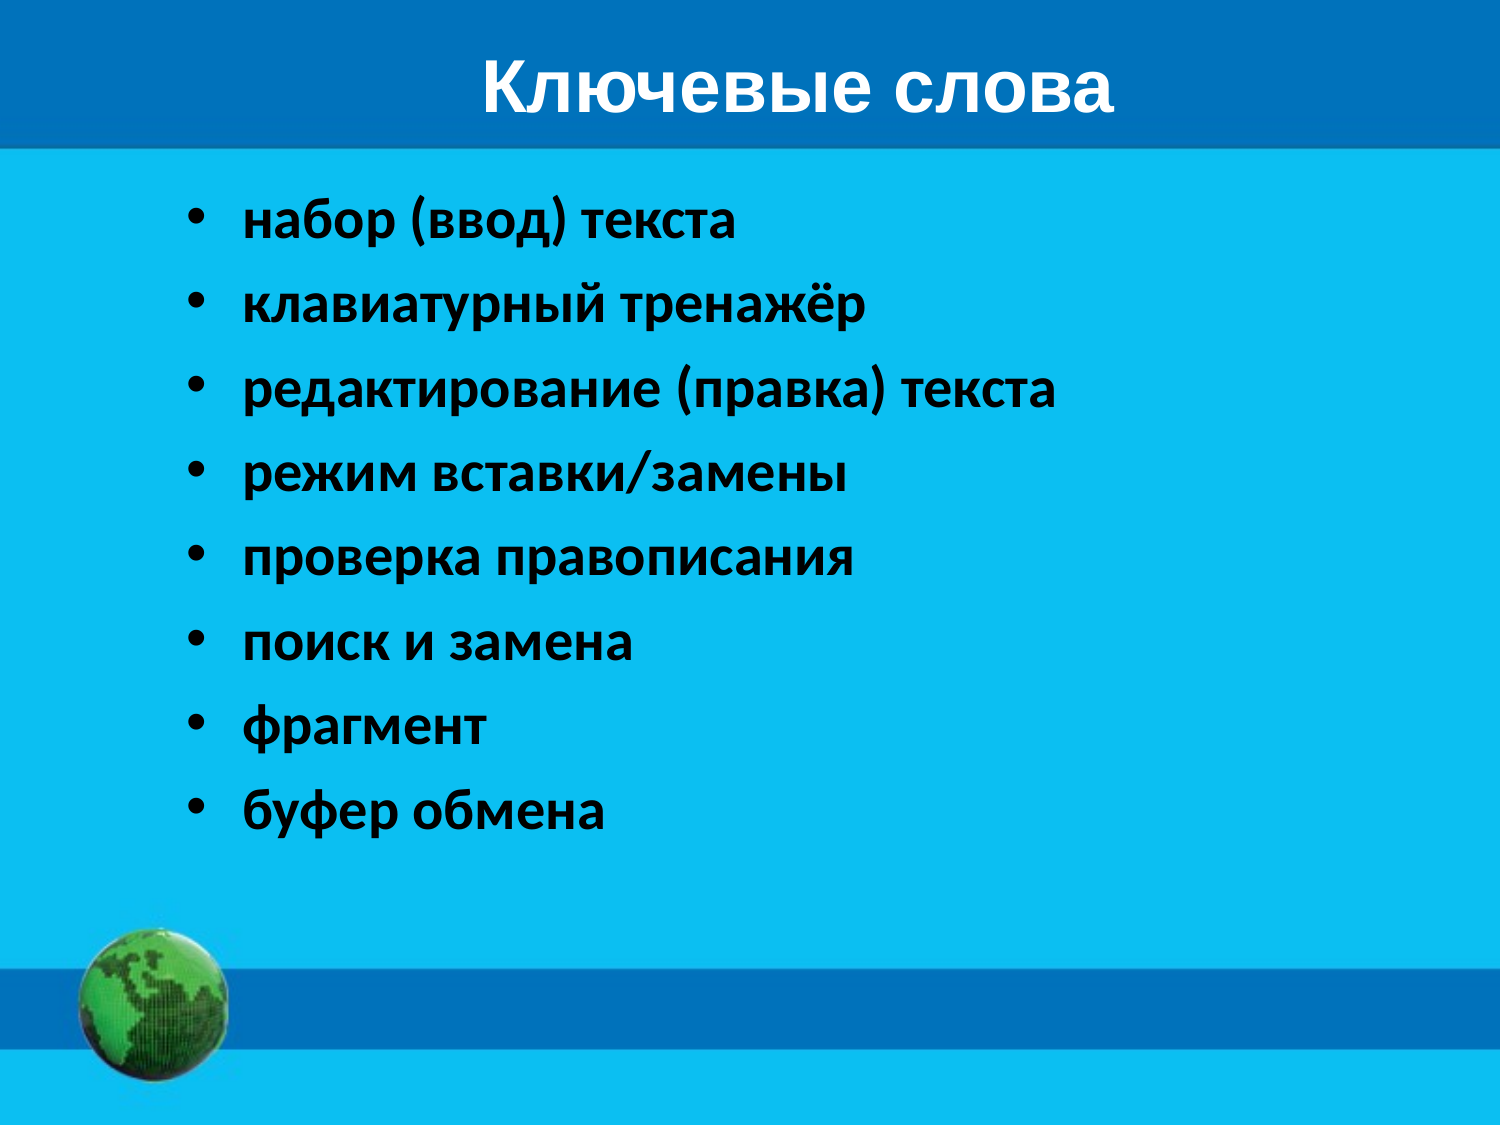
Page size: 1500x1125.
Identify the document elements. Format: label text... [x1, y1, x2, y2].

list набор (ввод) текста клавиатурный тренажёр редактирование (правка) текста режим вставки/замены проверка правописания поиск и замена фрагмент буфер обмена [171, 172, 1425, 929]
picture [0, 0, 1500, 146]
picture [0, 924, 1500, 1084]
title Ключевые слова [171, 30, 1425, 135]
